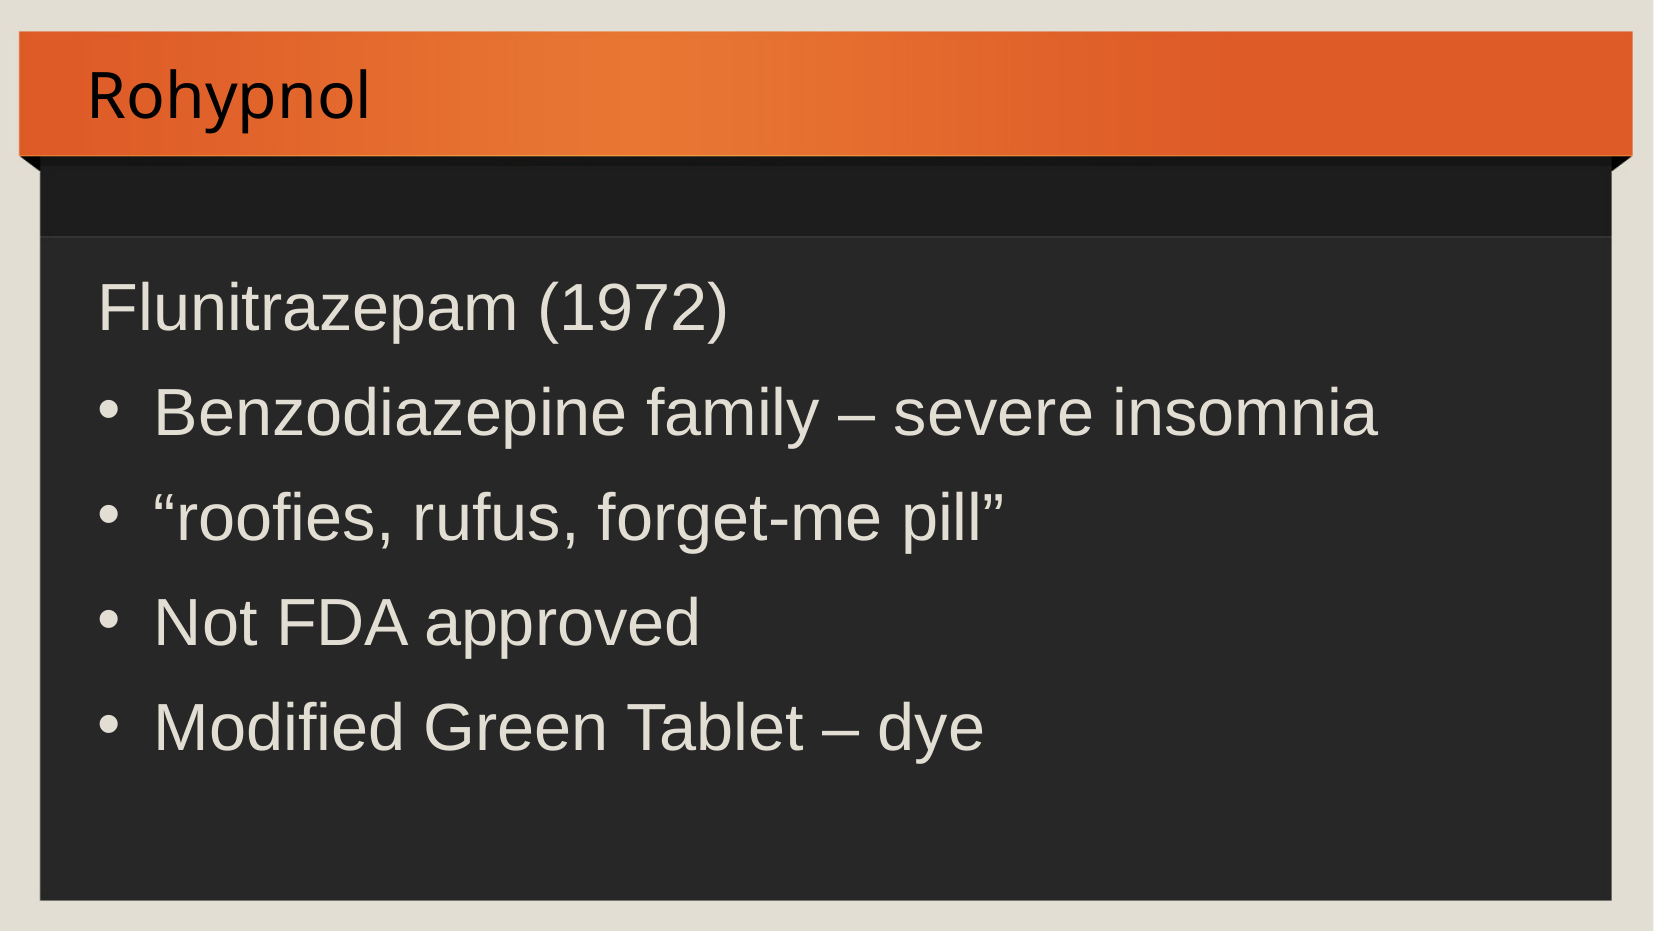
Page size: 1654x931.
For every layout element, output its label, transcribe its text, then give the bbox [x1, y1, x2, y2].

picture [0, 0, 1654, 931]
list Flunitrazepam (1972) Benzodiazepine family – severe insomnia “roofies, rufus, forget-me pill” Not FDA approved Modified Green Tablet – dye [82, 255, 1571, 831]
title Rohypnol [71, 46, 1597, 140]
